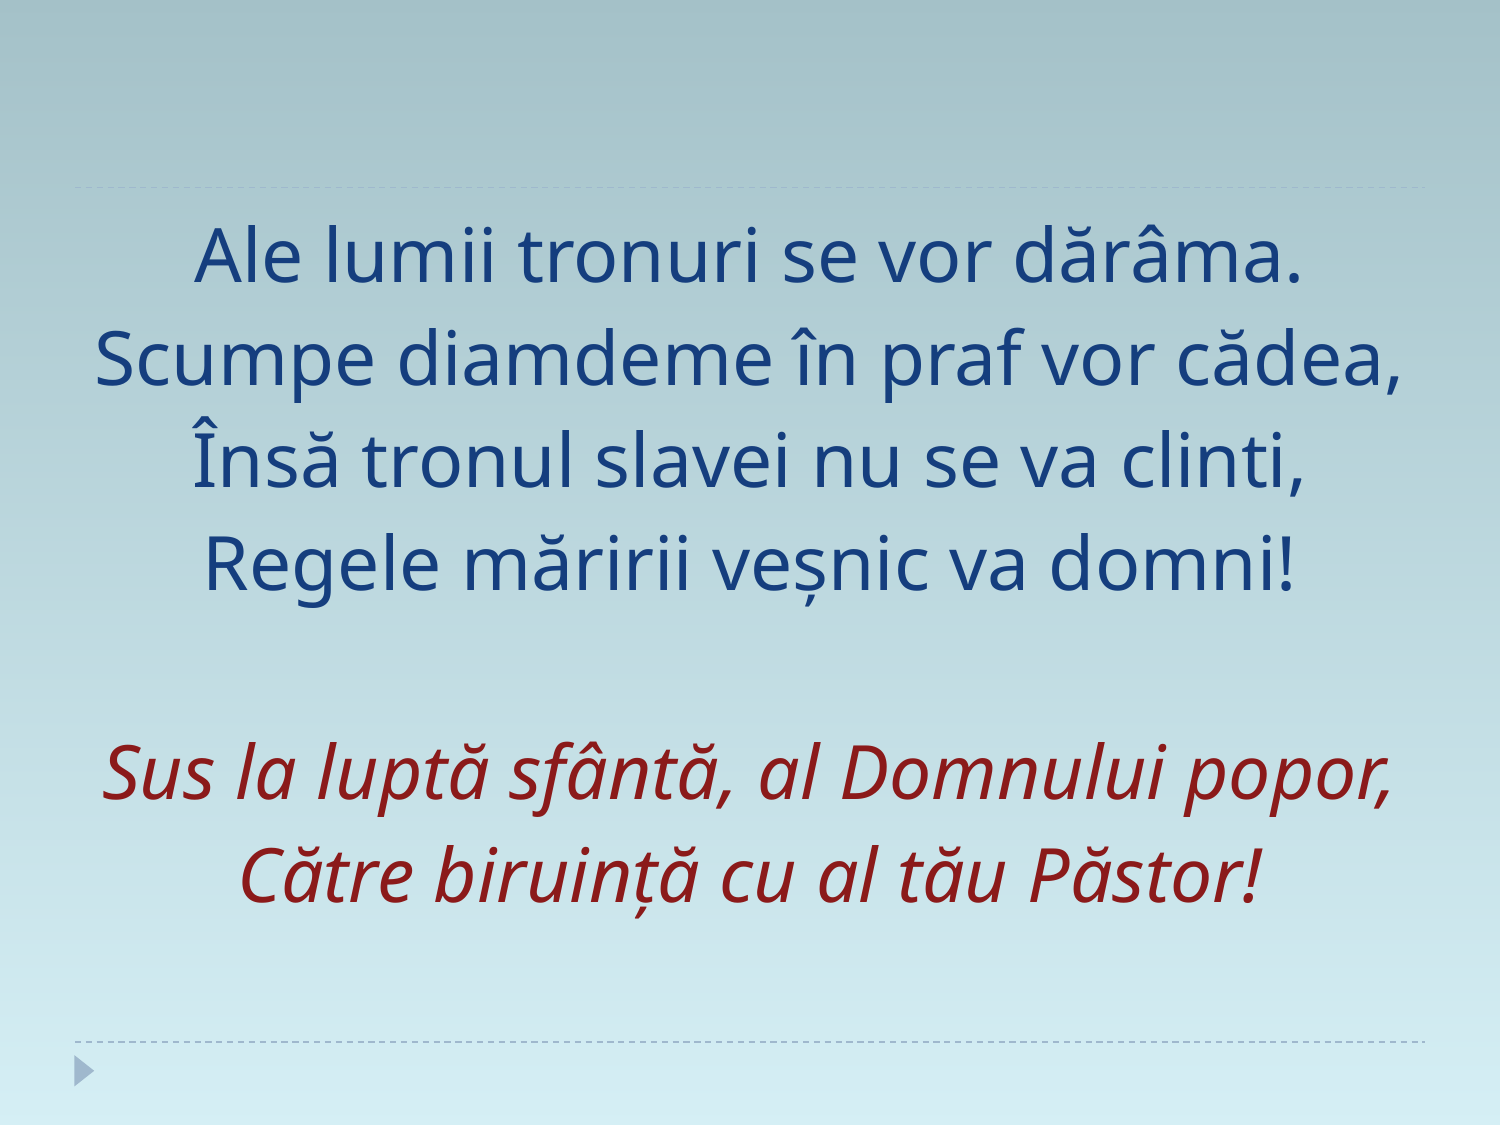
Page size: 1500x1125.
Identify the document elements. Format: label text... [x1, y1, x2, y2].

list Sus la luptă sfântă, al Domnului popor, Către biruinţă cu al tău Păstor! [75, 717, 1426, 1011]
list Ale lumii tronuri se vor dărâma. Scumpe diamdeme în praf vor cădea, Însă tronul slavei nu se va clinti, Regele măririi veşnic va domni! [75, 200, 1426, 642]
